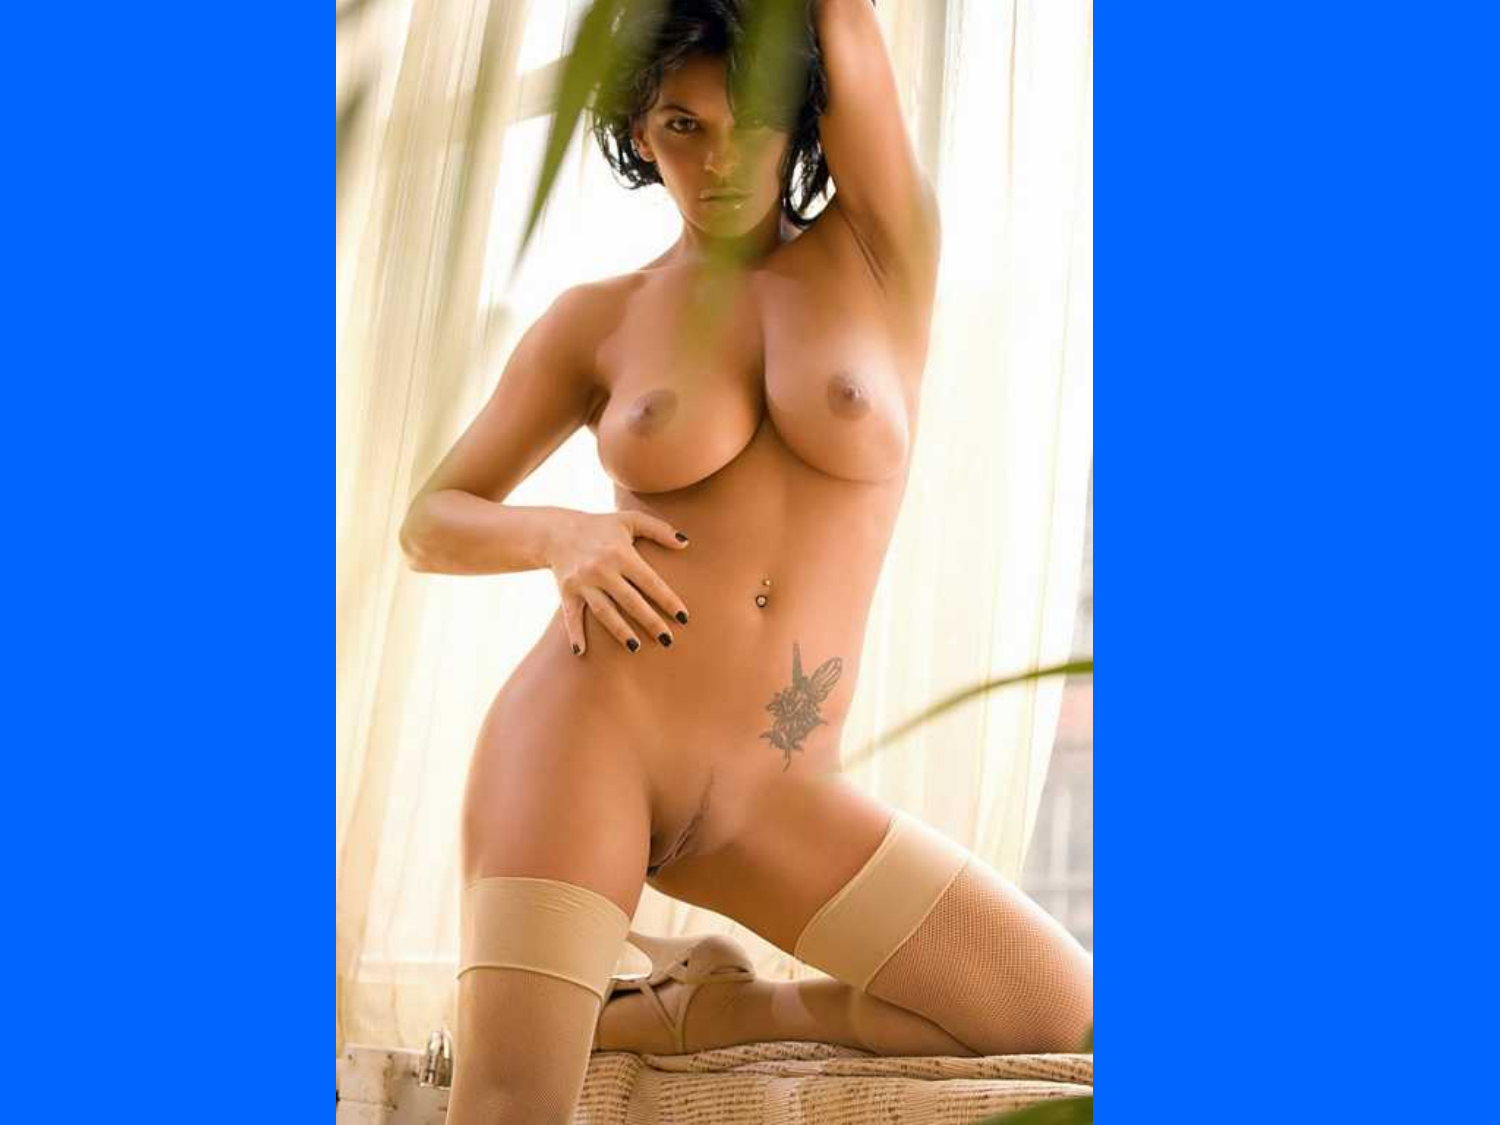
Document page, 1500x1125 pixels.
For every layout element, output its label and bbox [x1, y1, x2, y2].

picture [336, 0, 1093, 1125]
